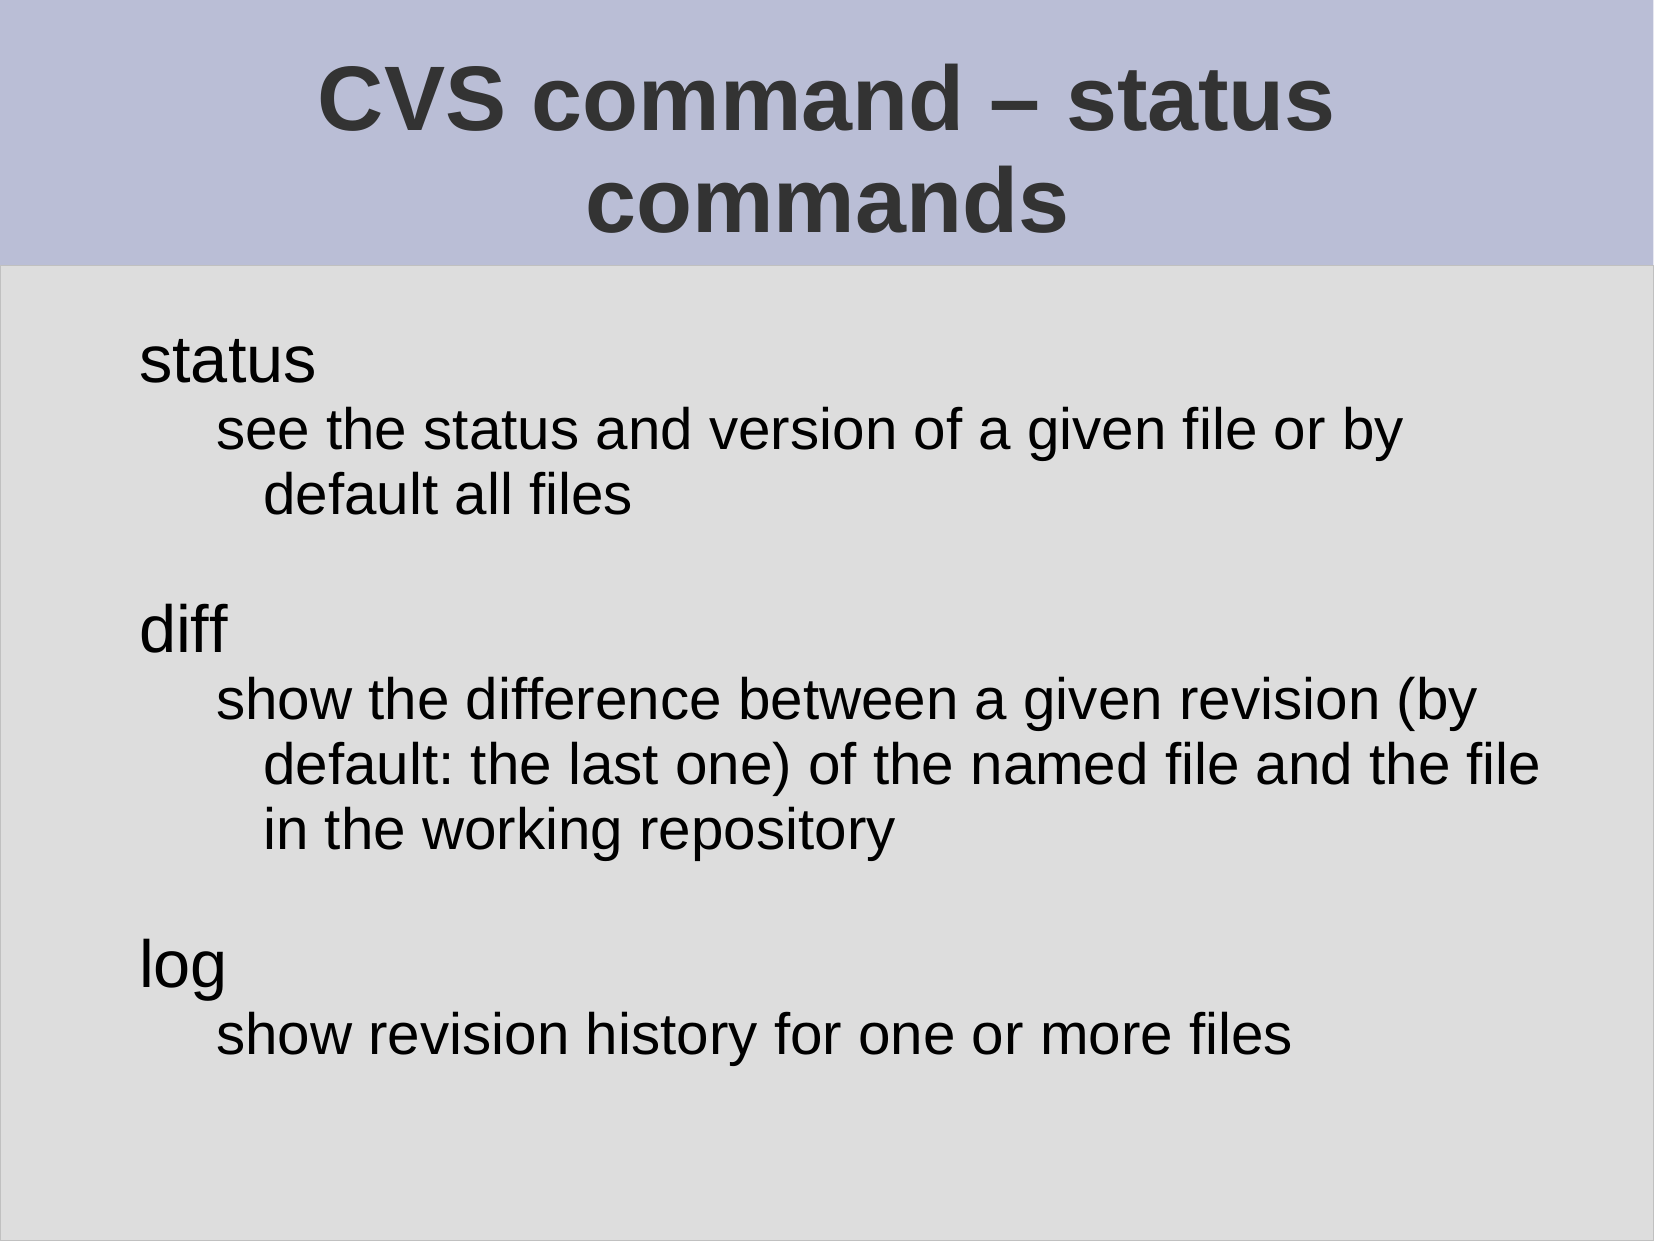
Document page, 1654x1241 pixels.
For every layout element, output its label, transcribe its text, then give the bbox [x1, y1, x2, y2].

title CVS command – status commands [121, 44, 1534, 256]
list status see the status and version of a given file or by default all files diff show the difference between a given revision (by default: the last one) of the named file and the file in the working repository log show revision history for one or more files [121, 322, 1561, 1133]
